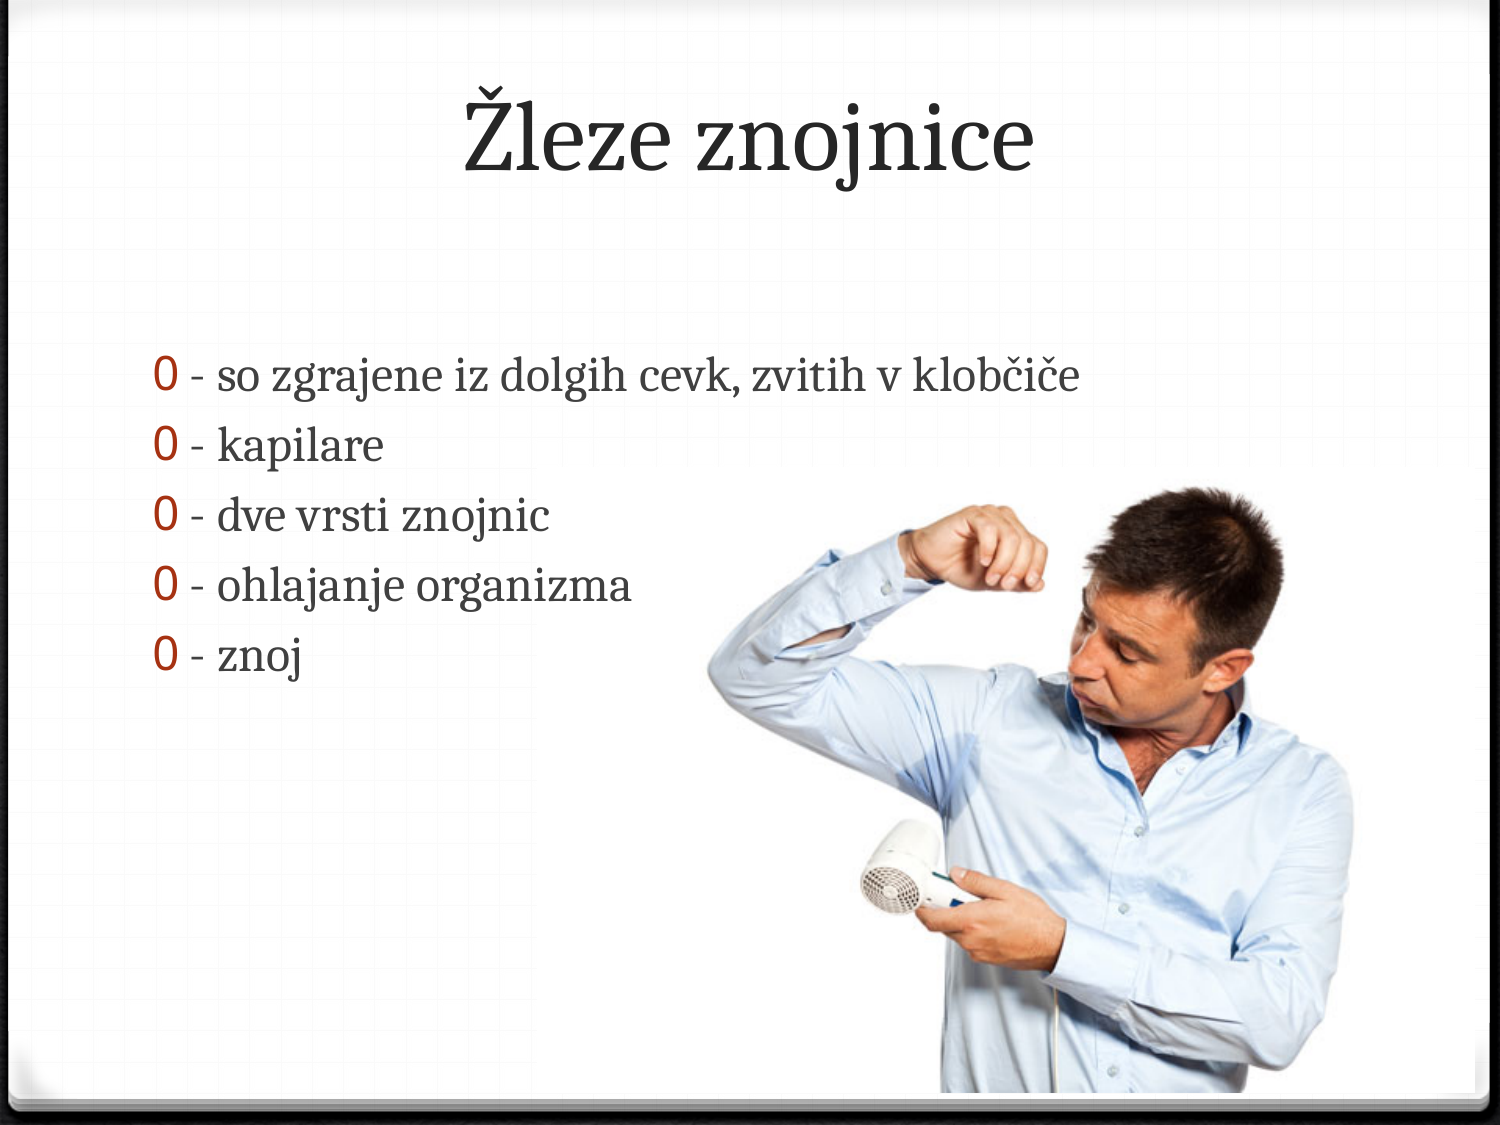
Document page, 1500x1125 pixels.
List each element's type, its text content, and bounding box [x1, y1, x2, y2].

list - so zgrajene iz dolgih cevk, zvitih v klobčiče - kapilare - dve vrsti znojnic - ohlajanje organizma - znoj [137, 334, 1363, 983]
title Žleze znojnice [90, 71, 1410, 309]
picture [0, 0, 1500, 1125]
